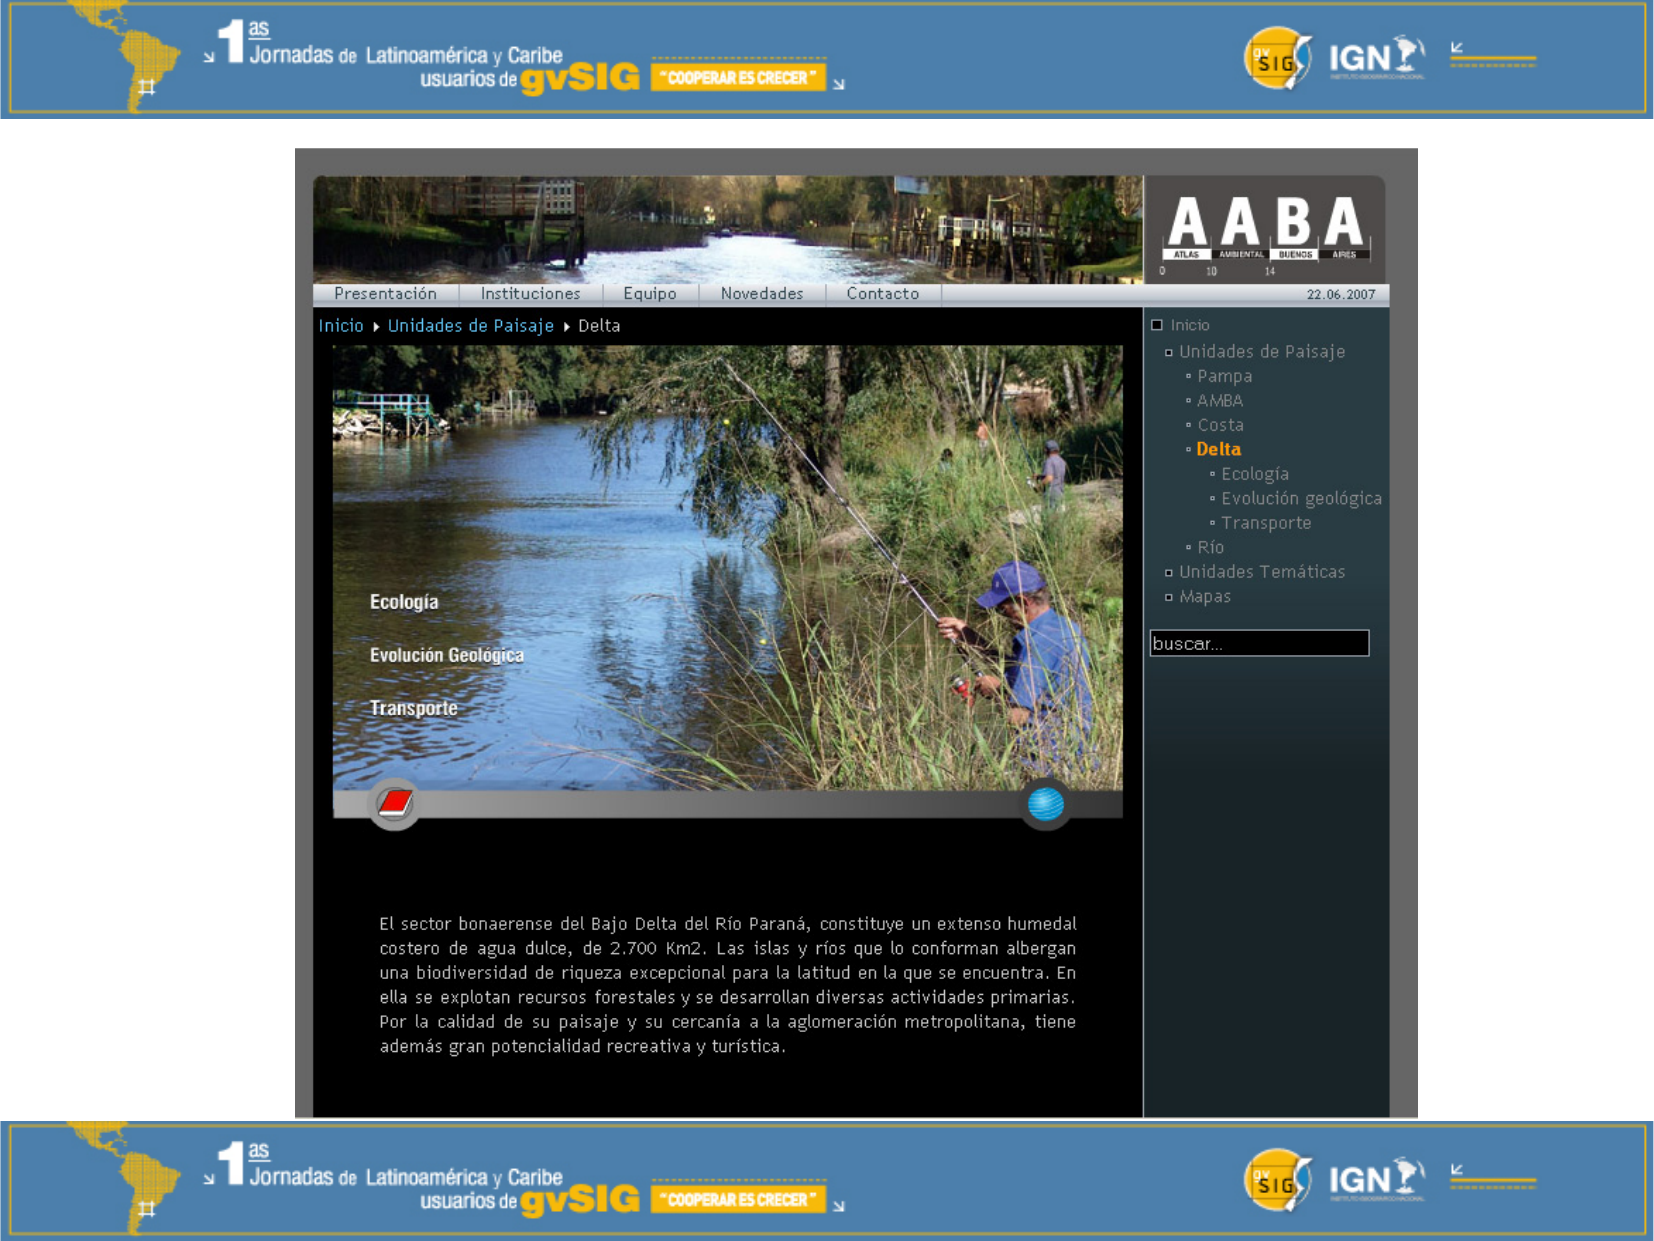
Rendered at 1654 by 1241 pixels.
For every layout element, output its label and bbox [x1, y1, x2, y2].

picture [0, 0, 1654, 119]
picture [295, 147, 1418, 1119]
picture [0, 1121, 1654, 1241]
